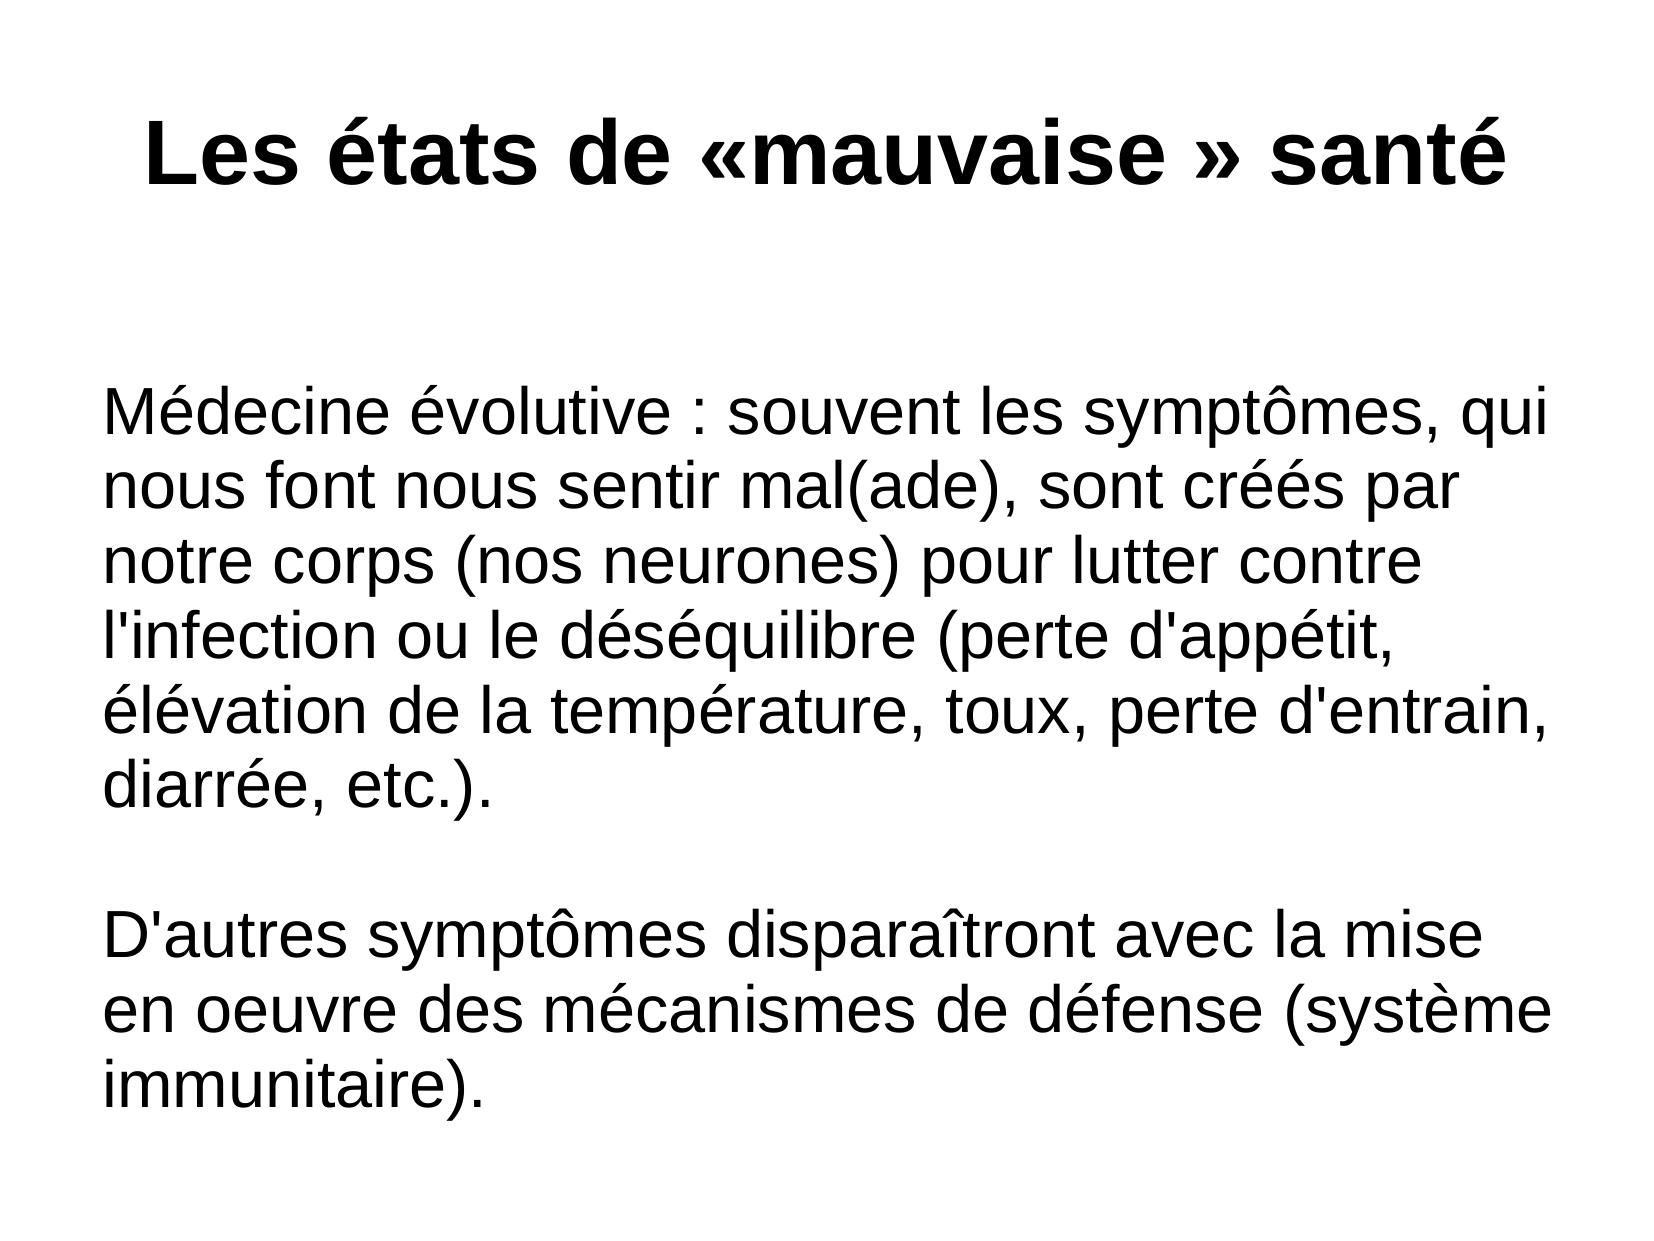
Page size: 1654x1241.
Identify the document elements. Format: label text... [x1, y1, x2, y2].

title Les états de «mauvaise » santé [82, 49, 1571, 257]
text_box Médecine évolutive : souvent les symptômes, qui nous font nous sentir mal(ade), sont créés par notre corps (nos neurones) pour lutter contre l'infection ou le déséquilibre (perte d'appétit, élévation de la température, toux, perte d'entrain, diarrée, etc.). D'autres symptômes disparaîtront avec la mise en oeuvre des mécanismes de défense (système immunitaire). [52, 366, 1571, 1241]
